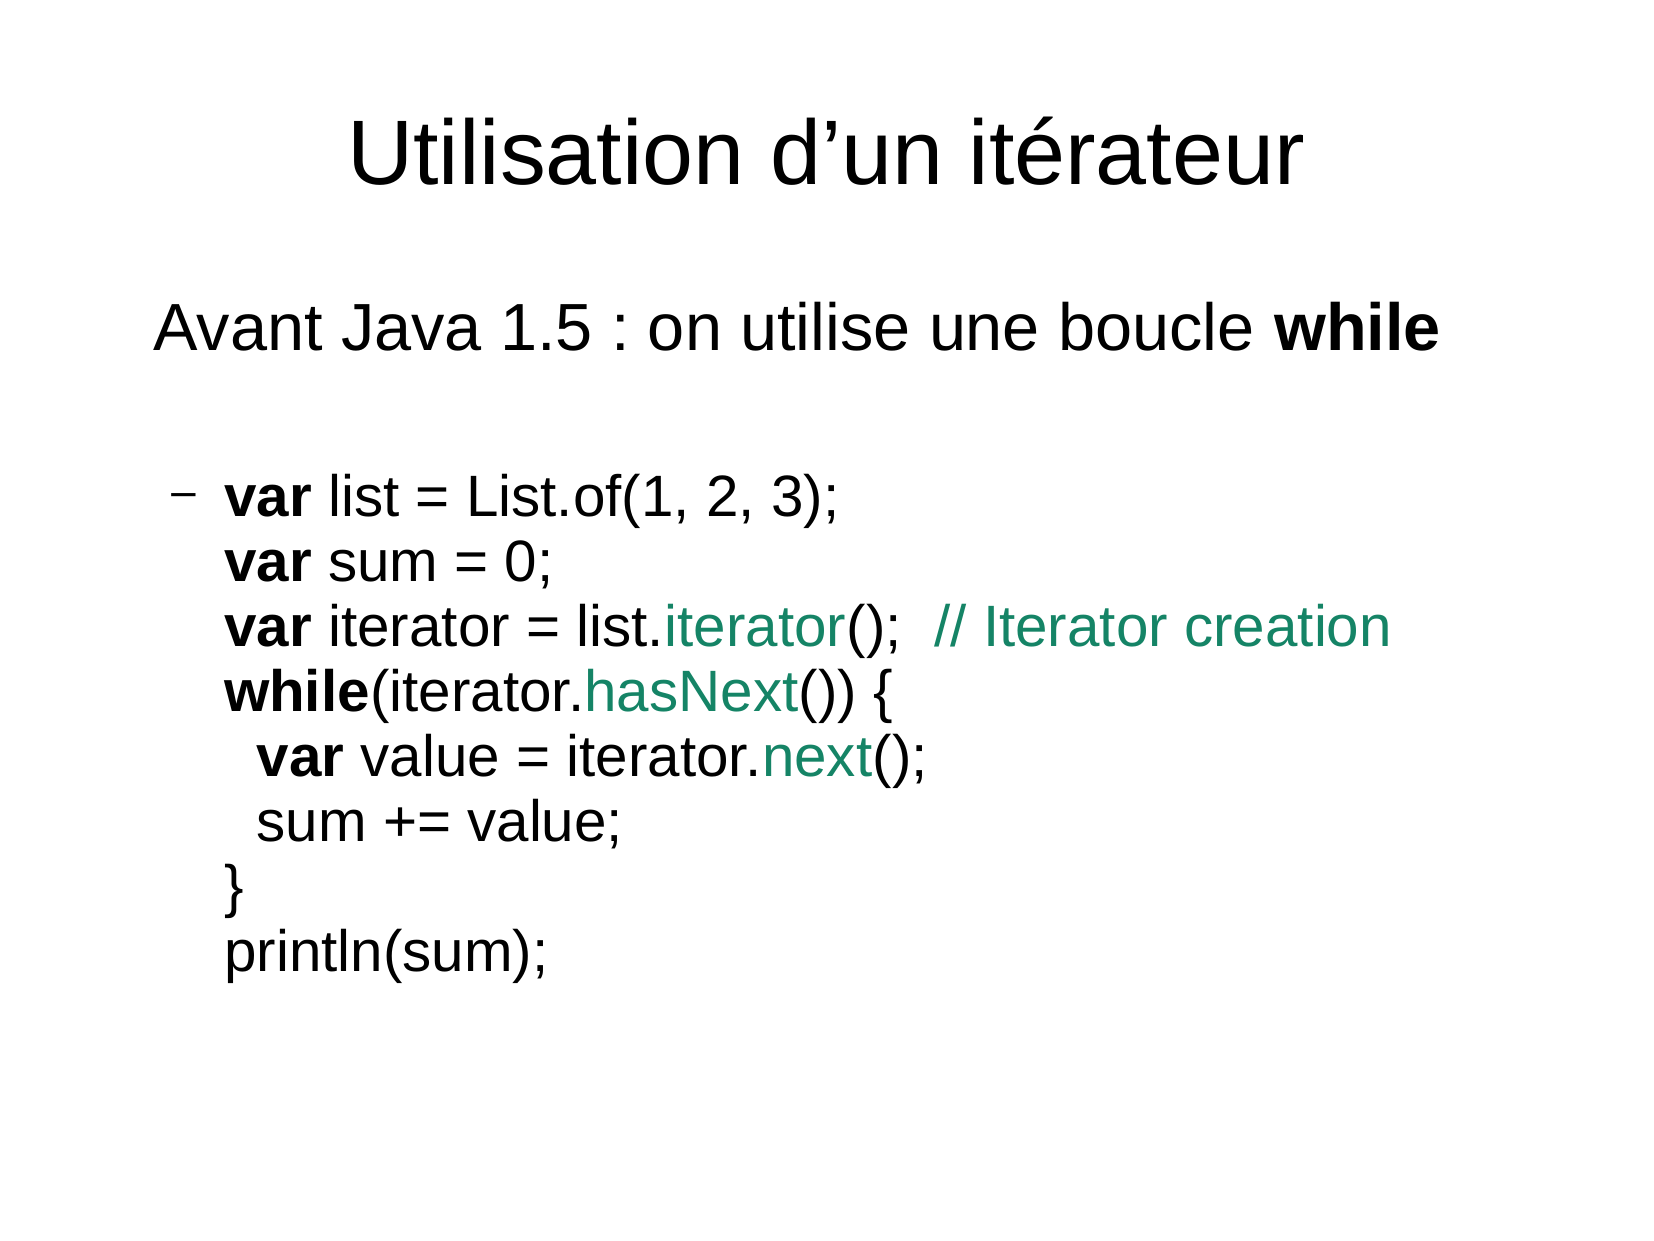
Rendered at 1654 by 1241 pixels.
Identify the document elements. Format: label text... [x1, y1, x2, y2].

title Utilisation d’un itérateur [82, 49, 1571, 257]
list Avant Java 1.5 : on utilise une boucle while var list = List.of(1, 2, 3); var sum = 0; var iterator = list.iterator(); // Iterator creation while(iterator.hasNext()) { var value = iterator.next(); sum += value; } println(sum); [82, 290, 1571, 1010]
